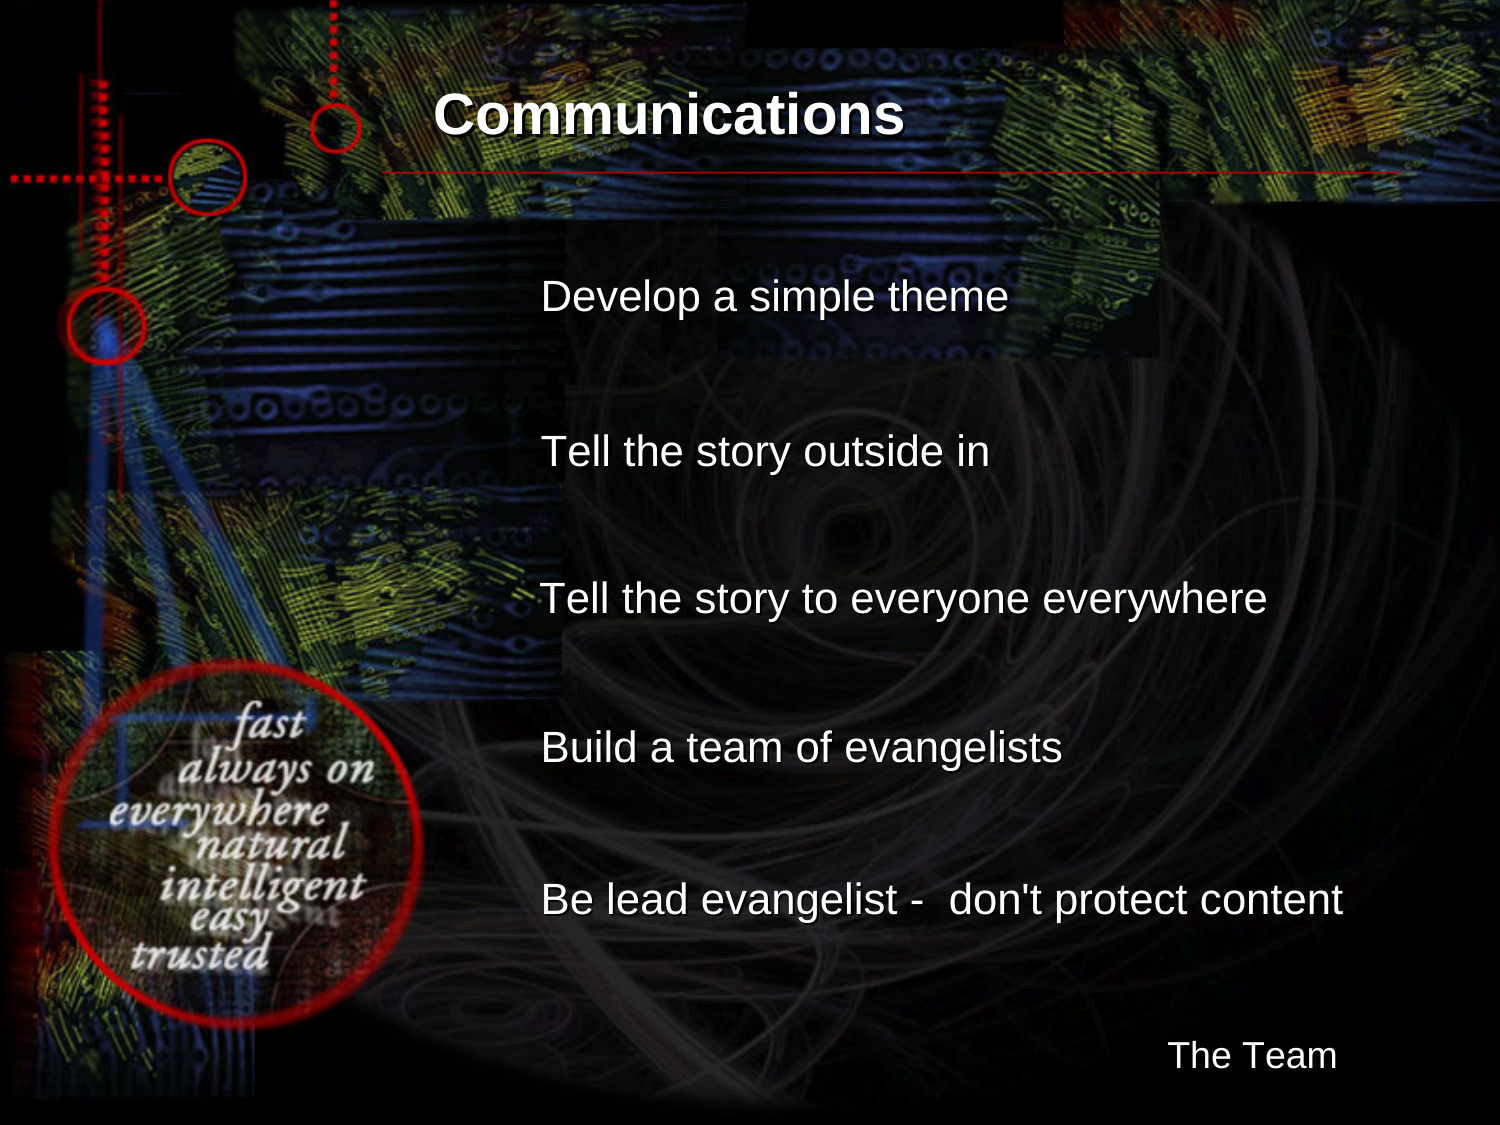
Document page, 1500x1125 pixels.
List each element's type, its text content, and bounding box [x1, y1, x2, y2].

list Be lead evangelist - don't protect content [525, 863, 1483, 941]
list Develop a simple theme [525, 260, 1423, 338]
title Communications [418, 47, 1457, 178]
picture [0, 0, 1500, 1125]
text_box [1119, 1034, 1456, 1091]
list Tell the story to everyone everywhere [524, 563, 1485, 640]
list Tell the story outside in [525, 416, 1315, 493]
text_box The Team [1167, 1031, 1475, 1074]
list Build a team of evangelists [525, 711, 1315, 789]
